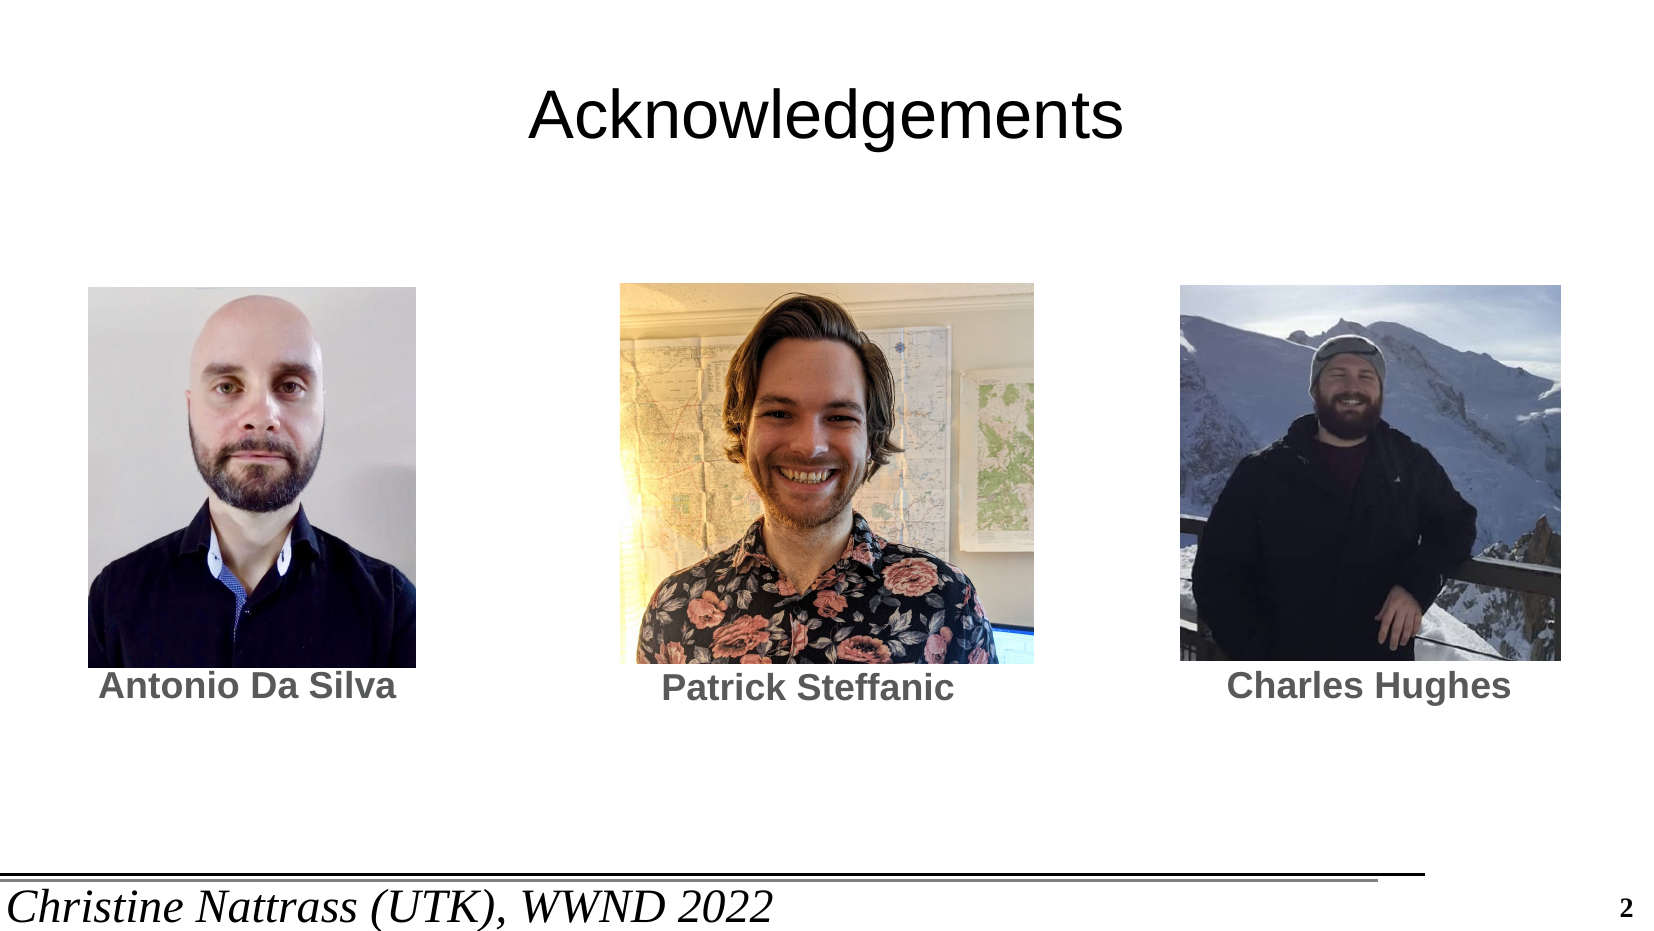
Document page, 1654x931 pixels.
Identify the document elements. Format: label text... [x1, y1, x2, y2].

text_box Charles Hughes [1211, 657, 1527, 715]
text_box Patrick Steffanic [646, 664, 1019, 720]
picture [88, 287, 416, 668]
text_box Antonio Da Silva [83, 657, 412, 715]
title Acknowledgements [82, 37, 1571, 193]
picture [619, 283, 1034, 664]
picture [1180, 285, 1561, 661]
